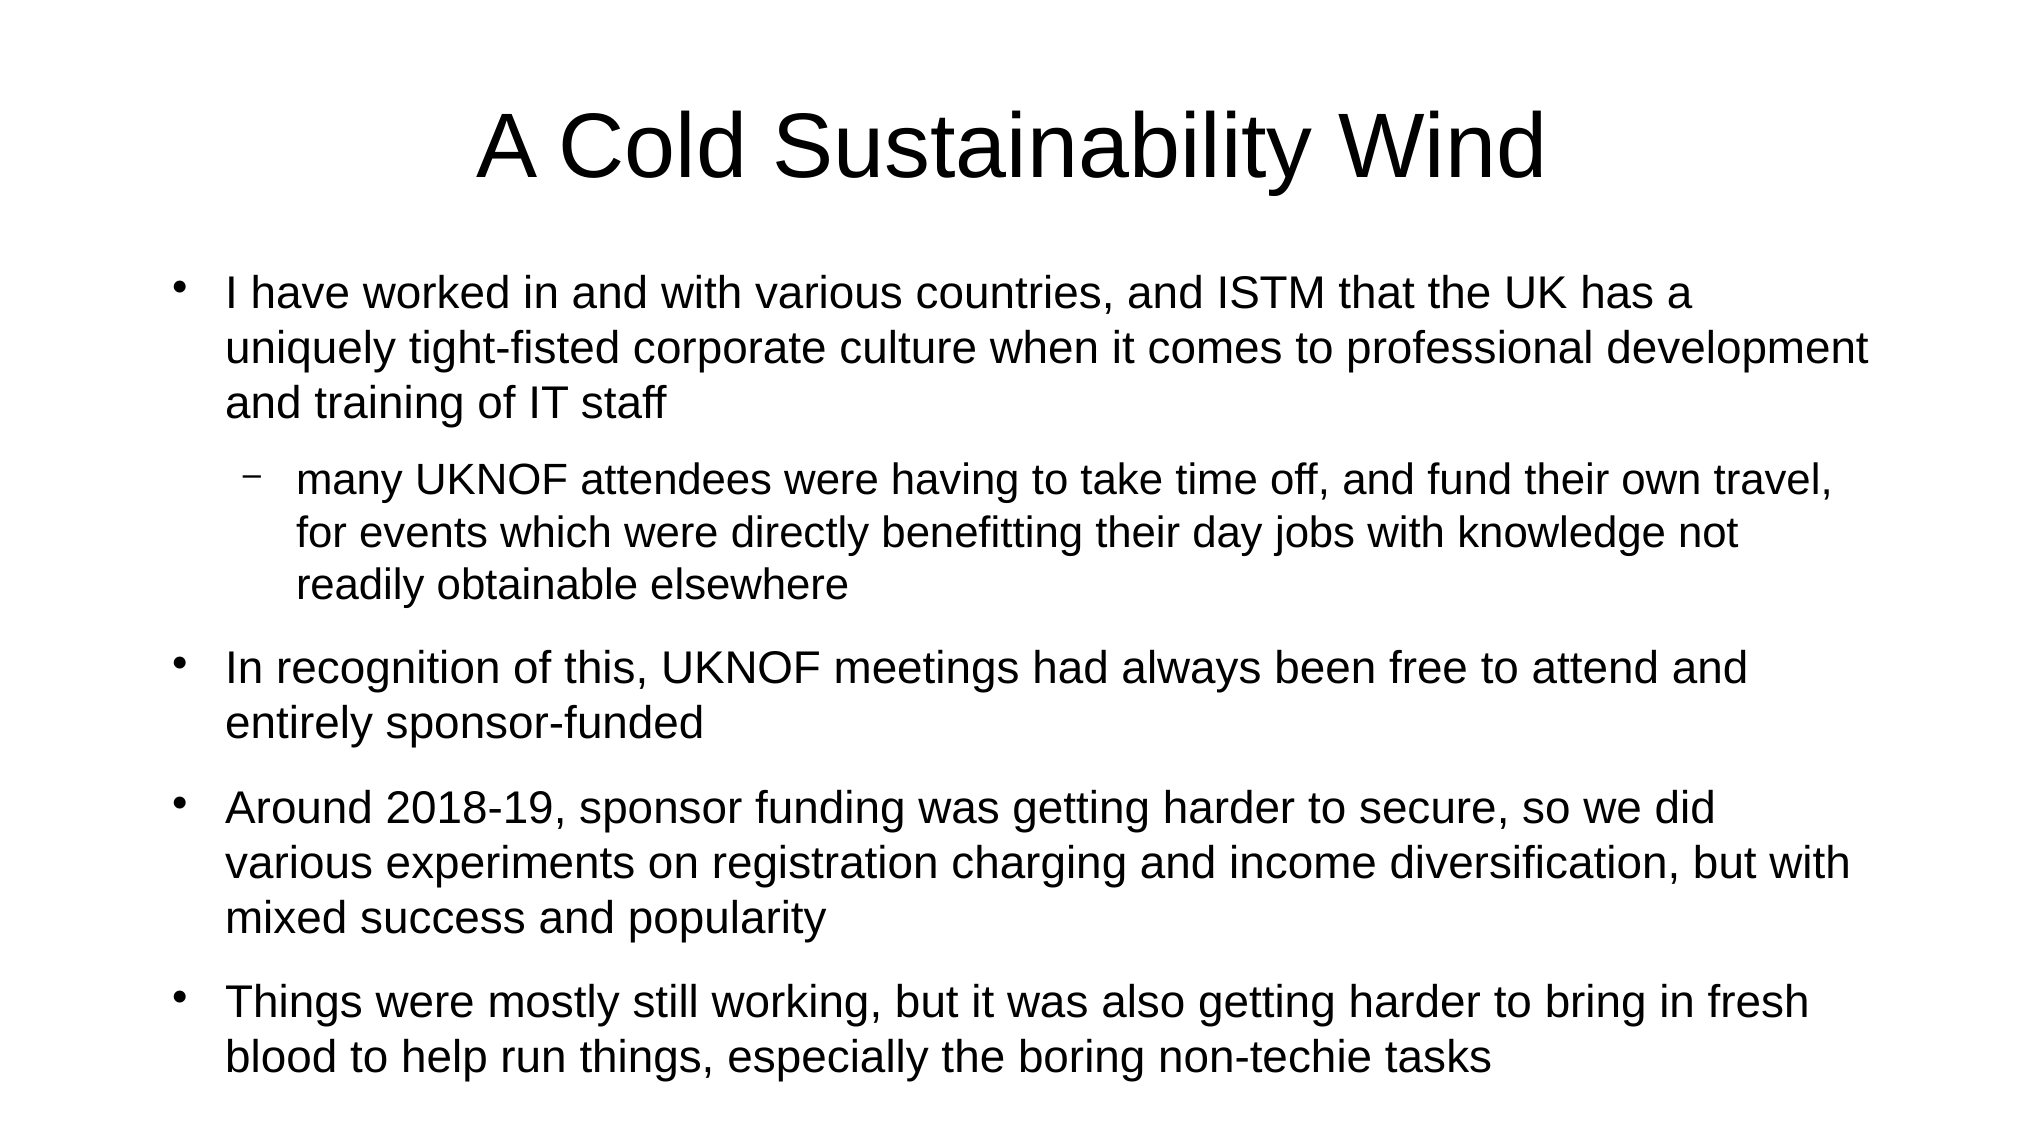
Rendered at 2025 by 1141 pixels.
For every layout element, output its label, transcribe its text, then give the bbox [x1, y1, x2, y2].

title A Cold Sustainability Wind [348, 45, 1677, 236]
list I have worked in and with various countries, and ISTM that the UK has a uniquely tight-fisted corporate culture when it comes to professional development and training of IT staff many UKNOF attendees were having to take time off, and fund their own travel, for events which were directly benefitting their day jobs with knowledge not readily obtainable elsewhere In recognition of this, UKNOF meetings had always been free to attend and entirely sponsor-funded Around 2018-19, sponsor funding was getting harder to secure, so we did various experiments on registration charging and income diversification, but with mixed success and popularity Things were mostly still working, but it was also getting harder to bring in fresh blood to help run things, especially the boring non-techie tasks [154, 262, 1871, 981]
